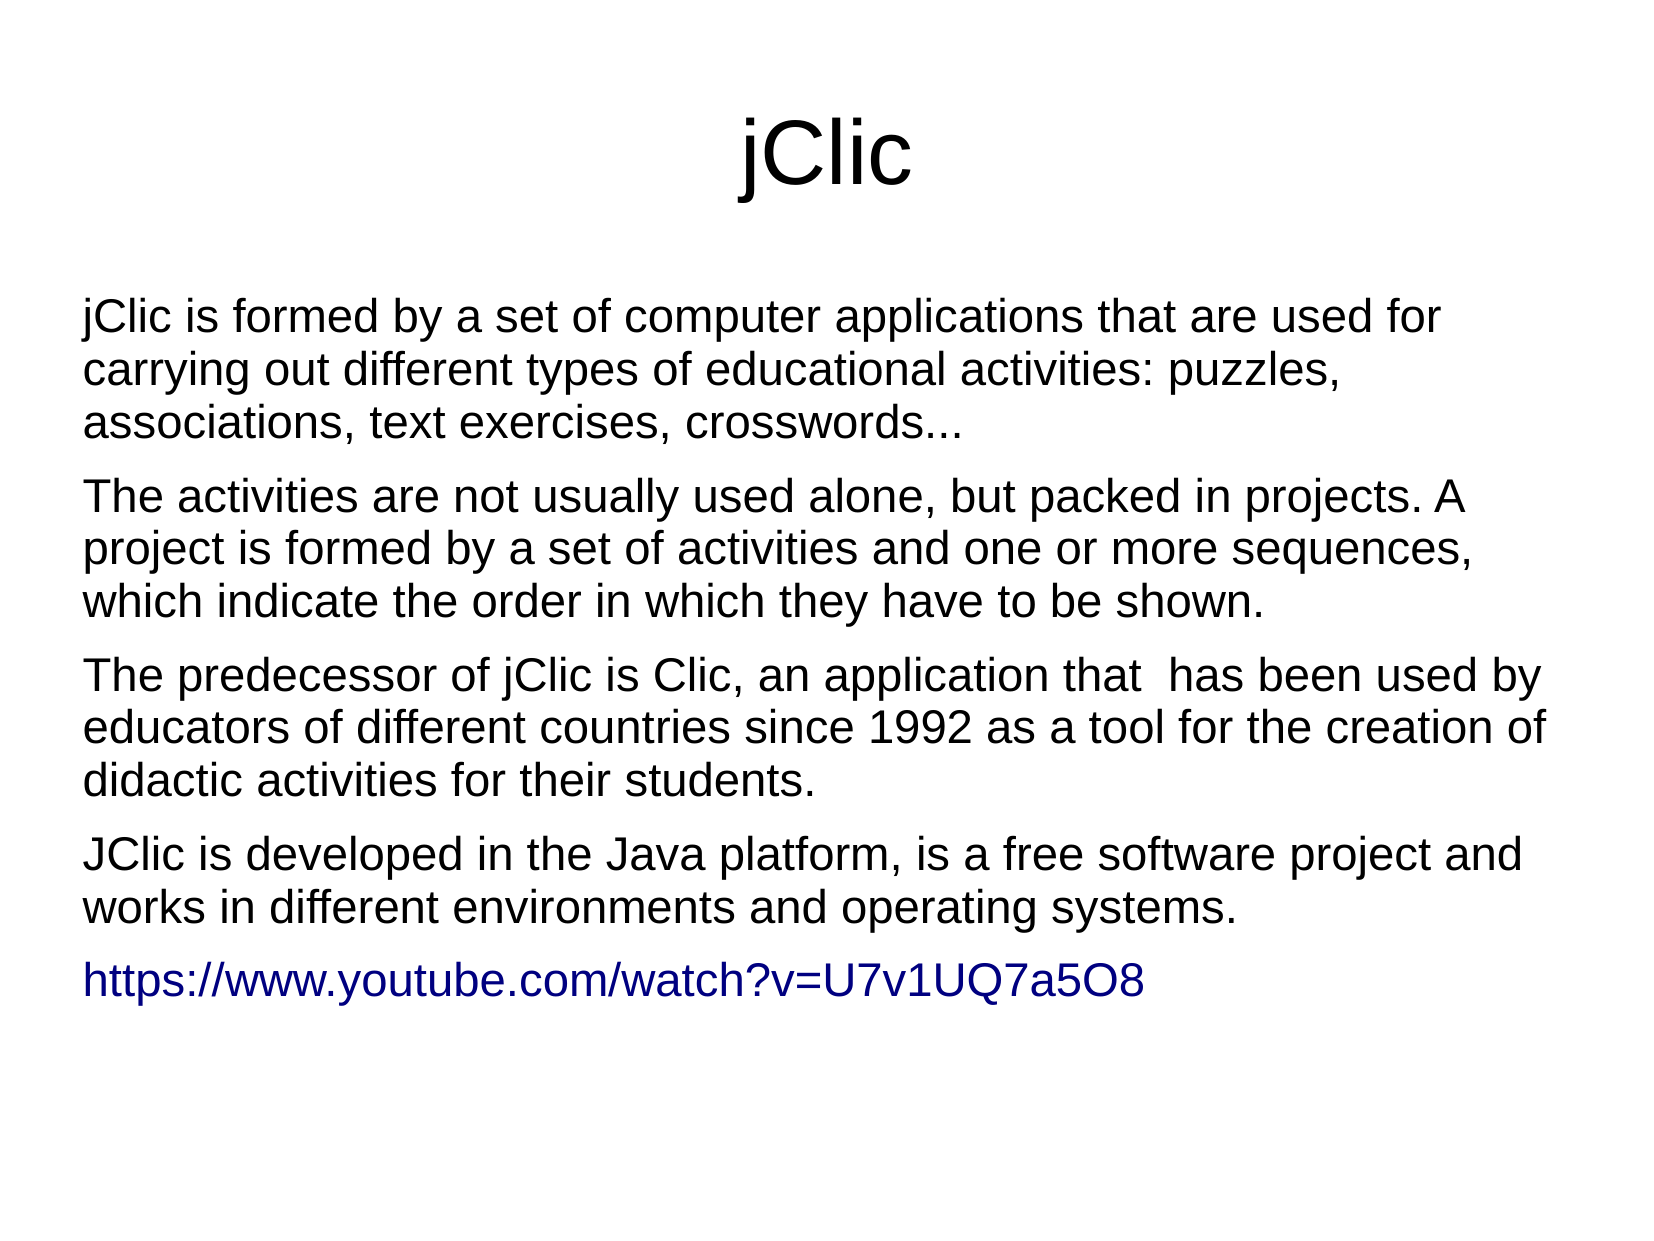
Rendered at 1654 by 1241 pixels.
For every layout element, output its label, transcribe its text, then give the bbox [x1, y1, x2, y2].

title jClic [82, 49, 1571, 257]
list jClic is formed by a set of computer applications that are used for carrying out different types of educational activities: puzzles, associations, text exercises, crosswords... The activities are not usually used alone, but packed in projects. A project is formed by a set of activities and one or more sequences, which indicate the order in which they have to be shown. The predecessor of jClic is Clic, an application that has been used by educators of different countries since 1992 as a tool for the creation of didactic activities for their students. JClic is developed in the Java platform, is a free software project and works in different environments and operating systems. https://www.youtube.com/watch?v=U7v1UQ7a5O8 [82, 290, 1571, 1010]
